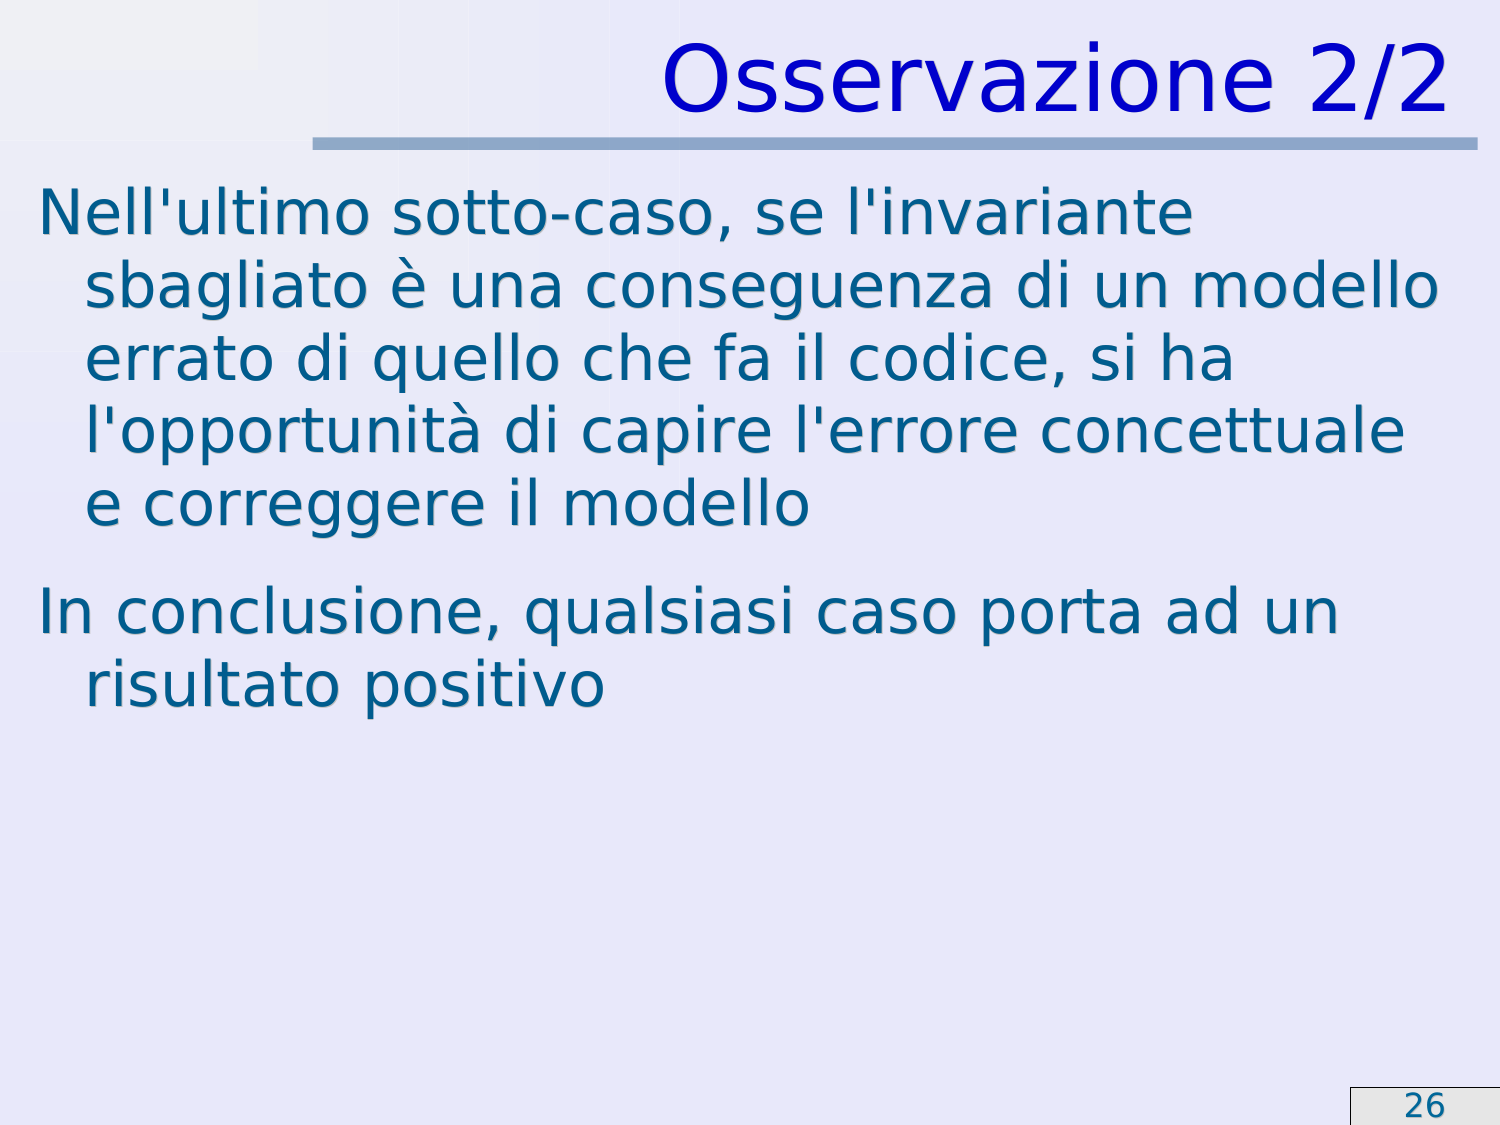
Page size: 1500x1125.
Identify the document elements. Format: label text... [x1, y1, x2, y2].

text_box Nell'ultimo sotto-caso, se l'invariante sbagliato è una conseguenza di un modello errato di quello che fa il codice, si ha l'opportunità di capire l'errore concettuale e correggere il modello In conclusione, qualsiasi caso porta ad un risultato positivo [37, 176, 1463, 751]
title Osservazione 2/2 [0, 0, 1470, 141]
